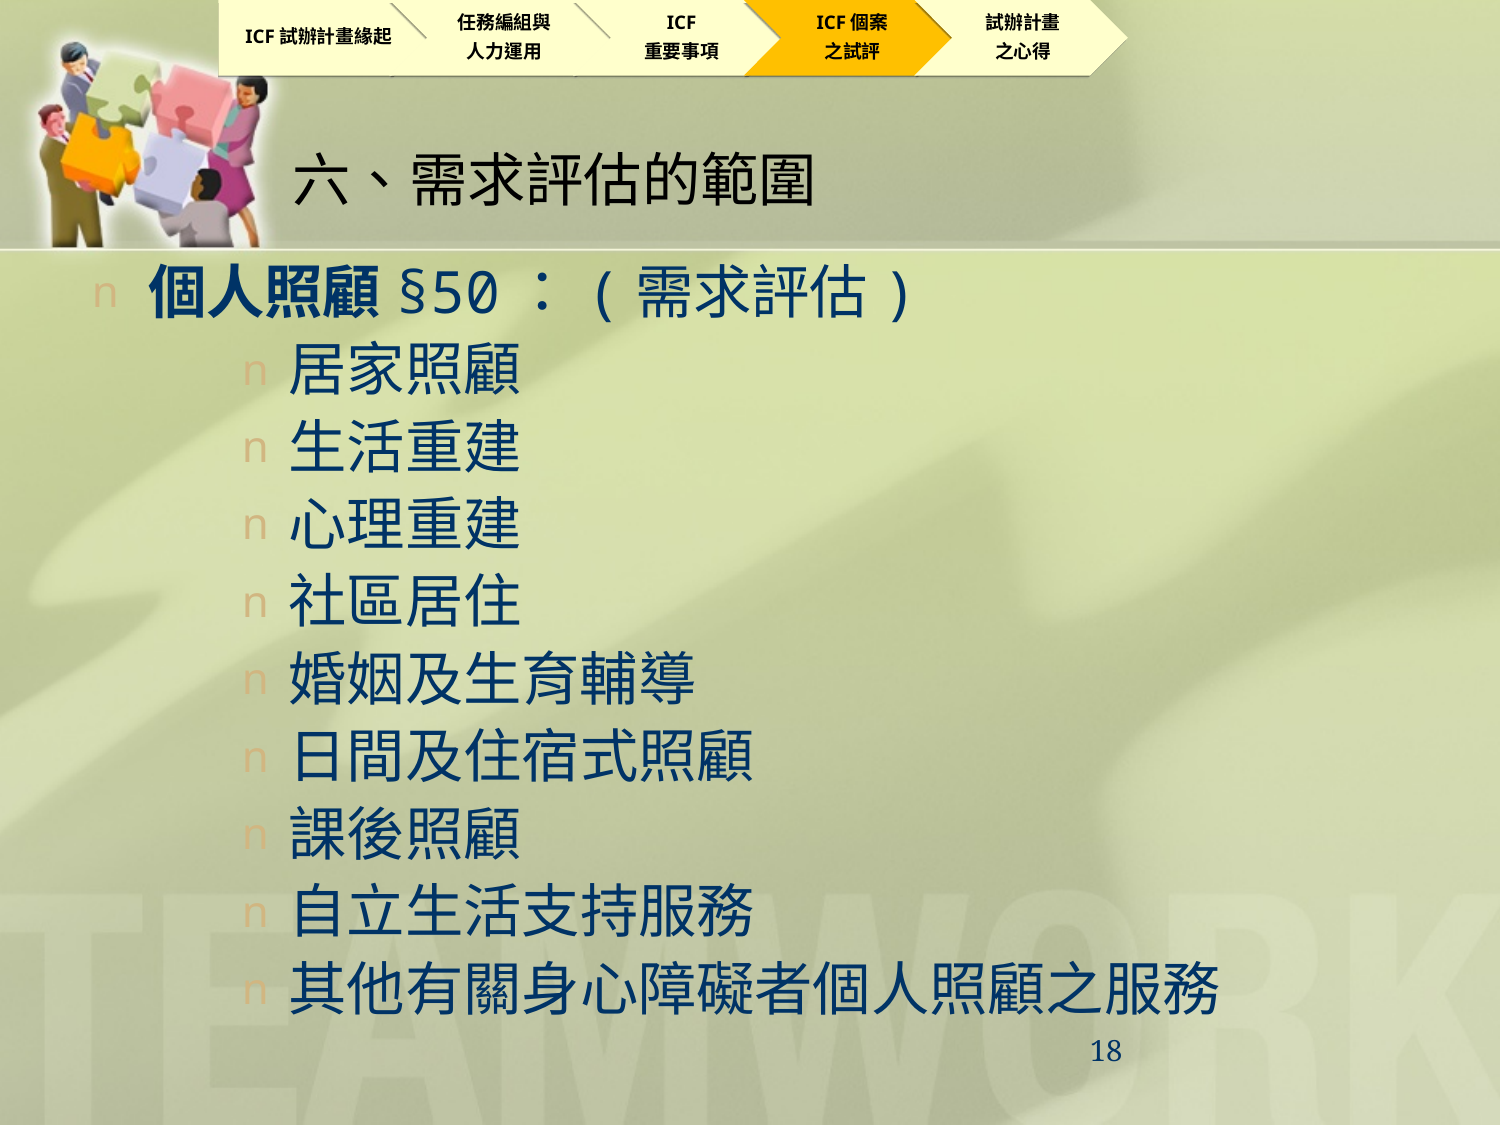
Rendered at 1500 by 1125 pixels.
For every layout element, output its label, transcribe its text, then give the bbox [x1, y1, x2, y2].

text_box ICF個案 之試評 [743, 0, 951, 76]
title 六、需求評估的範圍 [277, 113, 963, 244]
text_box 任務編組與 人力運用 [389, 0, 610, 76]
text_box [1074, 1024, 1426, 1103]
text_box ICF試辦計畫緣起 [218, 0, 426, 76]
text_box 試辦計畫 之心得 [914, 0, 1128, 76]
list 個人照顧§50：(需求評估) 居家照顧 生活重建 心理重建 社區居住 婚姻及生育輔導 日間及住宿式照顧 課後照顧 自立生活支持服務 其他有關身心障礙者個人照顧之服務 [76, 255, 1427, 1054]
text_box ICF 重要事項 [573, 0, 780, 76]
